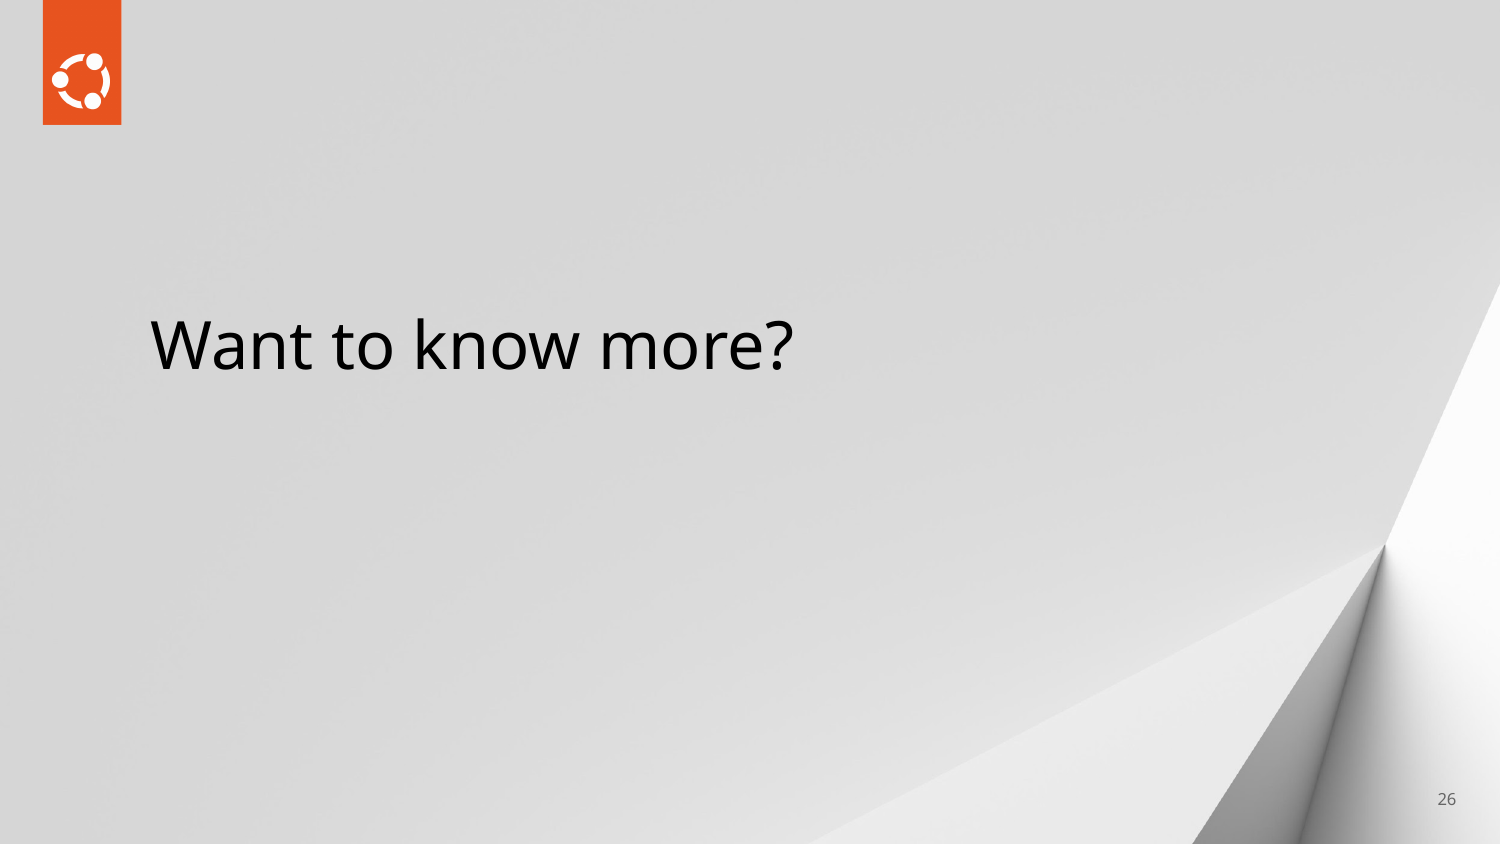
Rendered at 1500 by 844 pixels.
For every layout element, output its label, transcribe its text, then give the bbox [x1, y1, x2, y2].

picture [0, 0, 1500, 844]
title Want to know more? [150, 300, 1049, 383]
slide_number <number> [1381, 773, 1472, 839]
